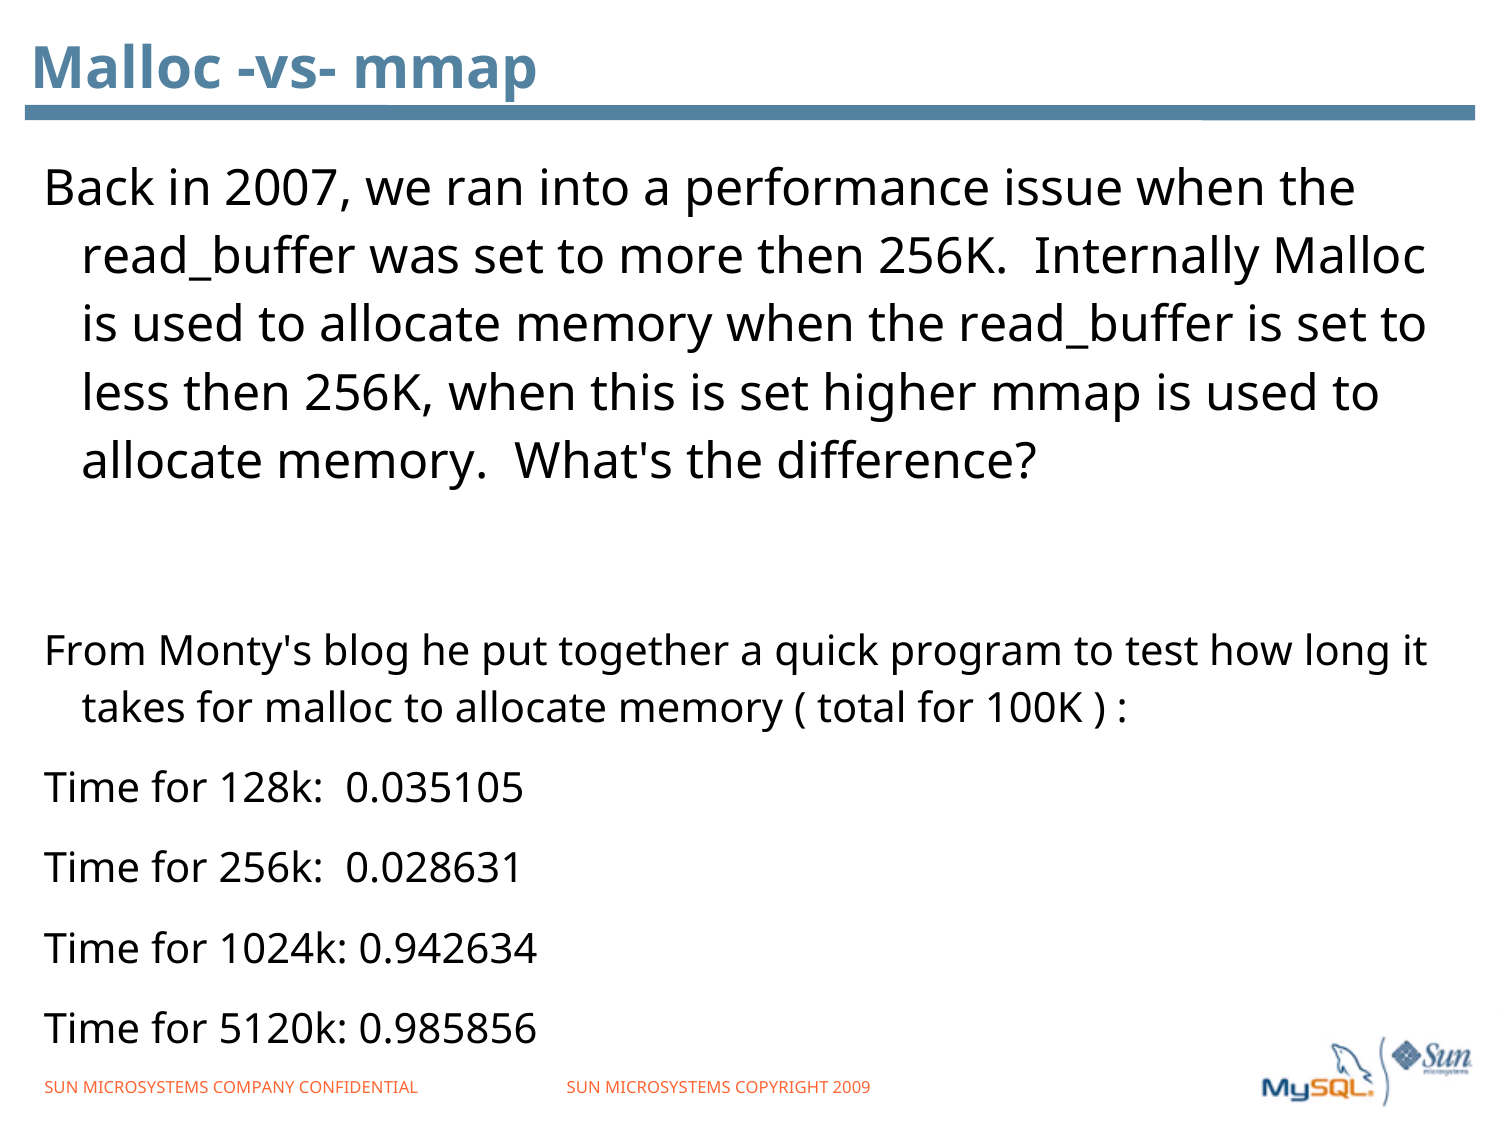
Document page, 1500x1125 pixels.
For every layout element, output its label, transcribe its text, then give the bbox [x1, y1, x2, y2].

title Malloc -vs- mmap [0, 0, 1500, 138]
picture [1246, 1009, 1500, 1125]
list Back in 2007, we ran into a performance issue when the read_buffer was set to more then 256K. Internally Malloc is used to allocate memory when the read_buffer is set to less then 256K, when this is set higher mmap is used to allocate memory. What's the difference? From Monty's blog he put together a quick program to test how long it takes for malloc to allocate memory ( total for 100K ) : Time for 128k: 0.035105 Time for 256k: 0.028631 Time for 1024k: 0.942634 Time for 5120k: 0.985856 [43, 151, 1440, 1111]
